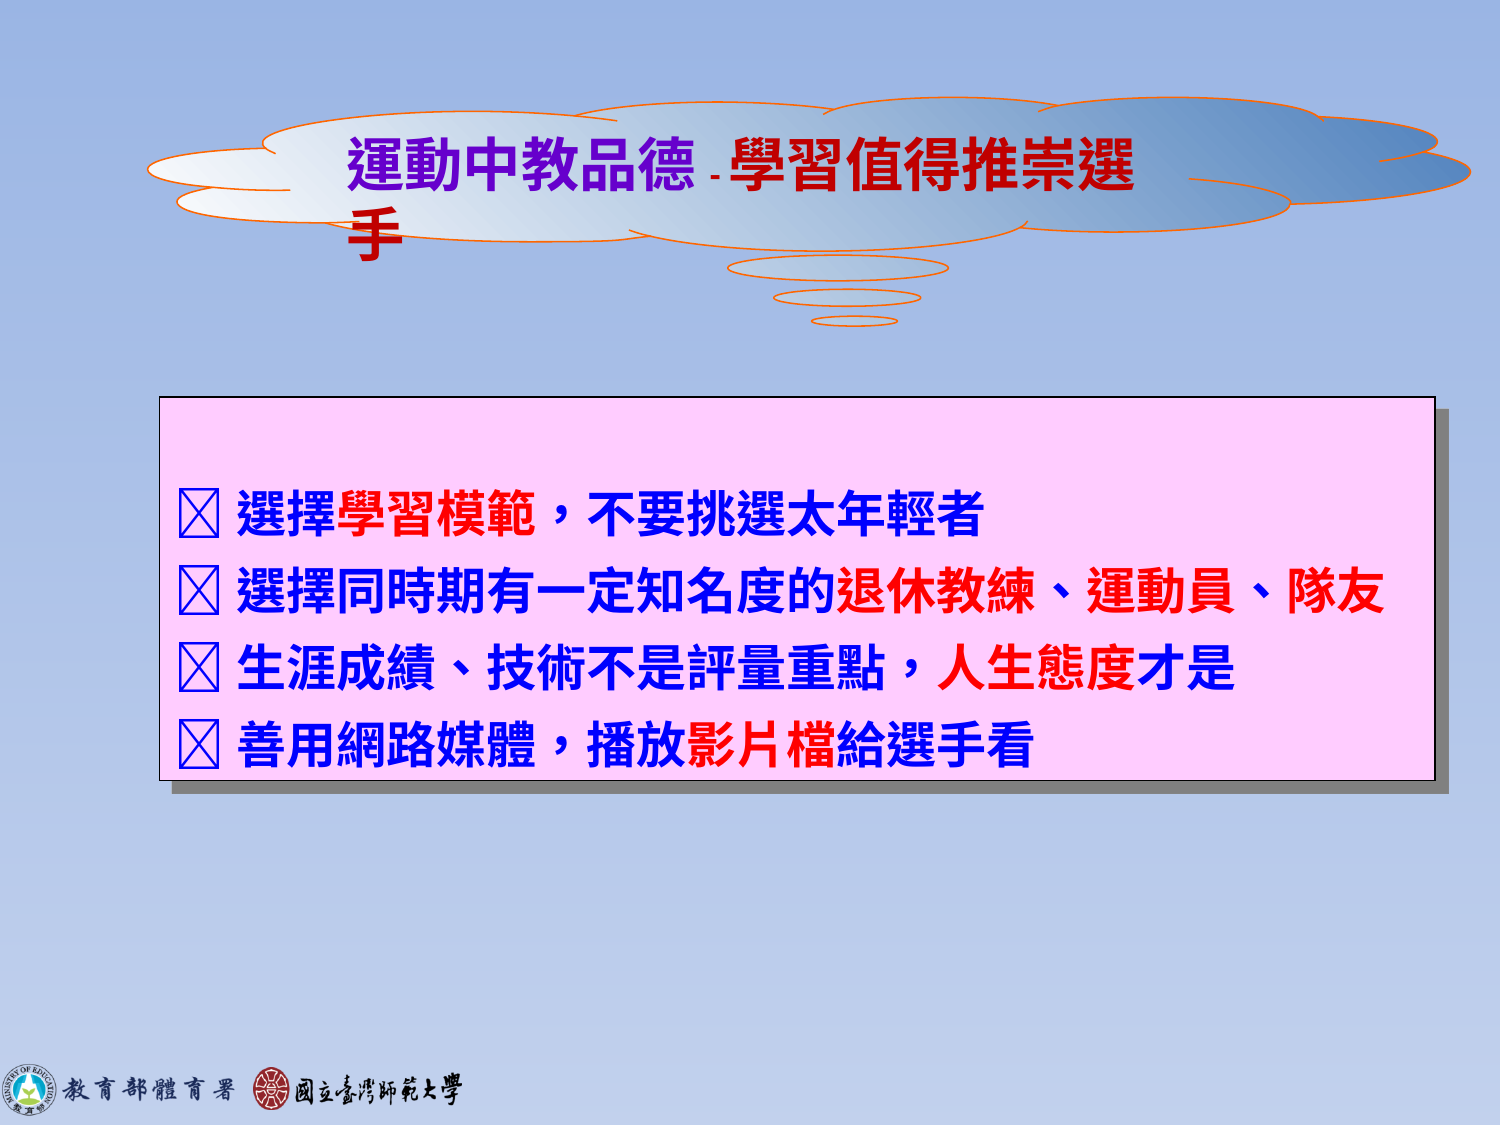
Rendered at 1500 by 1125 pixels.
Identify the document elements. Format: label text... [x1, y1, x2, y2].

text_box 運動中教品德-學習值得推崇選手 [773, 289, 921, 307]
text_box 選擇學習模範，不要挑選太年輕者 選擇同時期有一定知名度的退休教練、運動員、隊友 生涯成績、技術不是評量重點，人生態度才是 善用網路媒體，播放影片檔給選手看 [159, 397, 1435, 781]
text_box 運動中教品德-學習值得推崇選手 [147, 97, 1471, 252]
text_box 運動中教品德-學習值得推崇選手 [727, 255, 949, 281]
text_box 運動中教品德-學習值得推崇選手 [811, 316, 898, 327]
